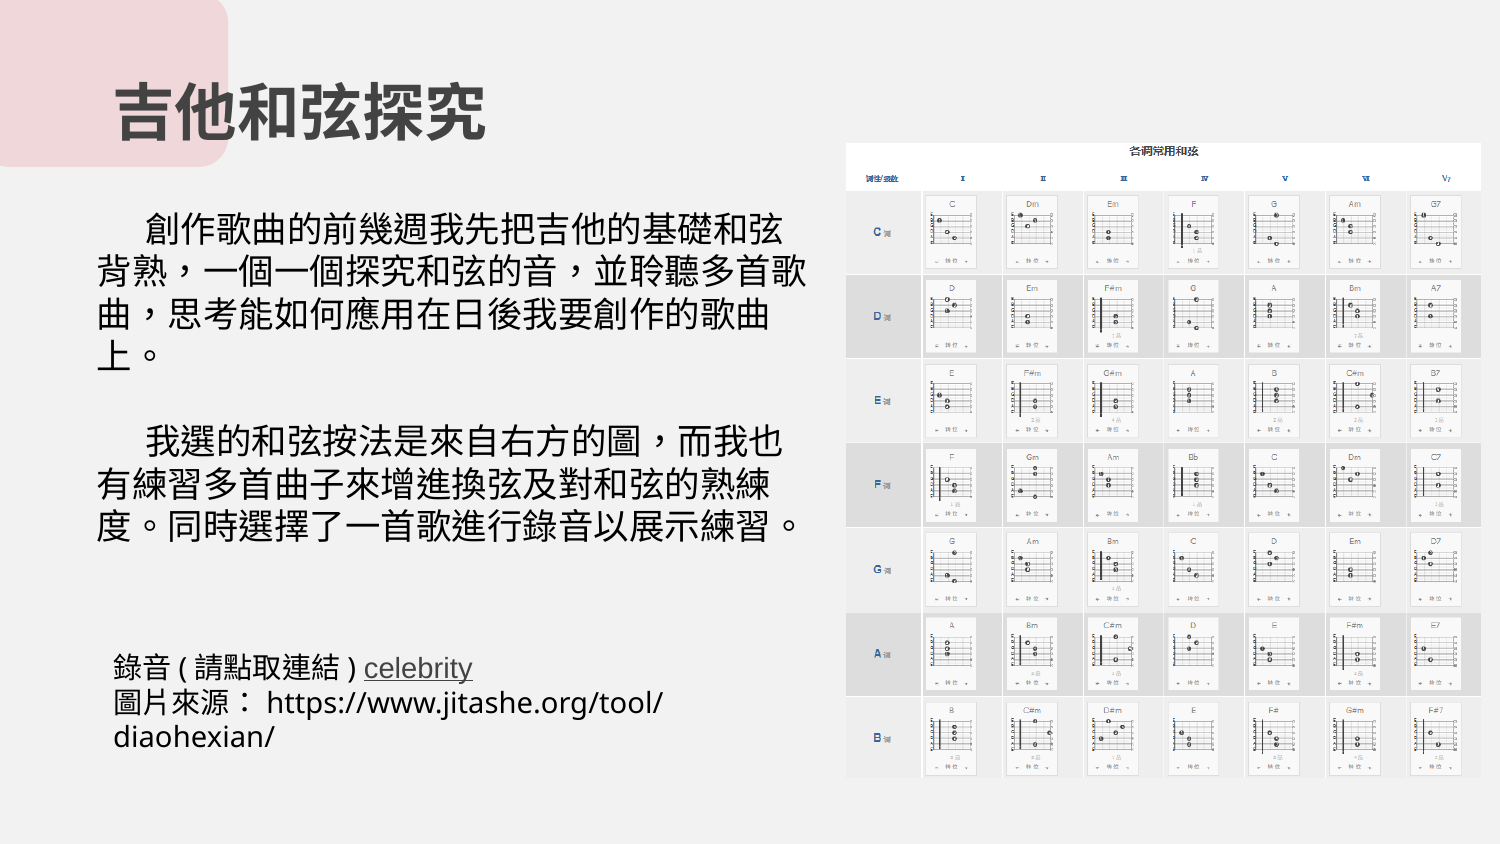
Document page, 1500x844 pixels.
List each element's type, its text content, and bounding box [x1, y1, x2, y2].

text_box 創作歌曲的前幾週我先把吉他的基礎和弦背熟，一個一個探究和弦的音，並聆聽多首歌曲，思考能如何應用在日後我要創作的歌曲上。 我選的和弦按法是來自右方的圖，而我也有練習多首曲子來增進換弦及對和弦的熟練度。同時選擇了一首歌進行錄音以展示練習。 [81, 191, 823, 597]
title 吉他和弦探究 [97, 58, 893, 266]
text_box 錄音(請點取連結) celebrity 圖片來源：https://www.jitashe.org/tool/diaohexian/ [98, 633, 806, 769]
picture [846, 143, 1481, 778]
